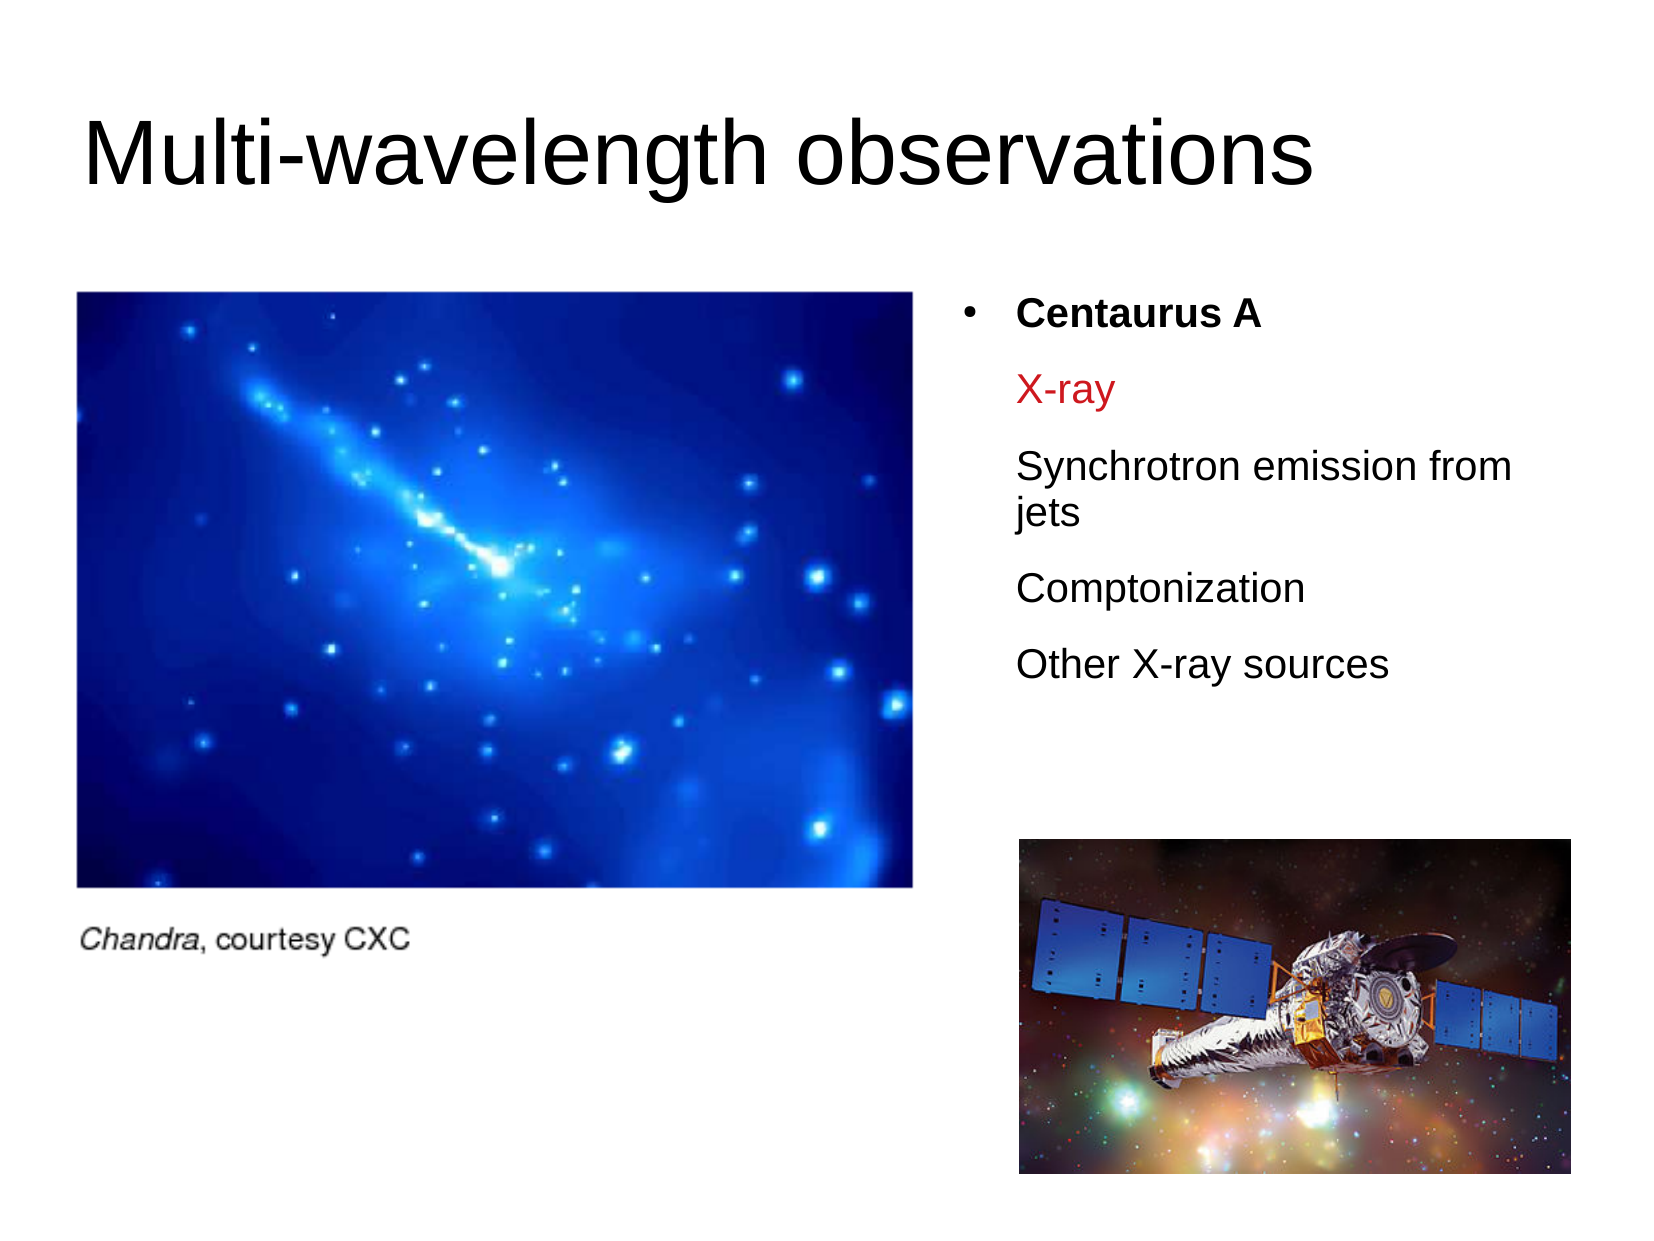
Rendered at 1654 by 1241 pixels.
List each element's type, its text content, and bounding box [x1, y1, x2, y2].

title Multi-wavelength observations [82, 49, 1571, 257]
list Centaurus A X-ray Synchrotron emission from jets Comptonization Other X-ray sources [945, 290, 1571, 1010]
picture [1019, 839, 1571, 1174]
picture [63, 278, 938, 976]
